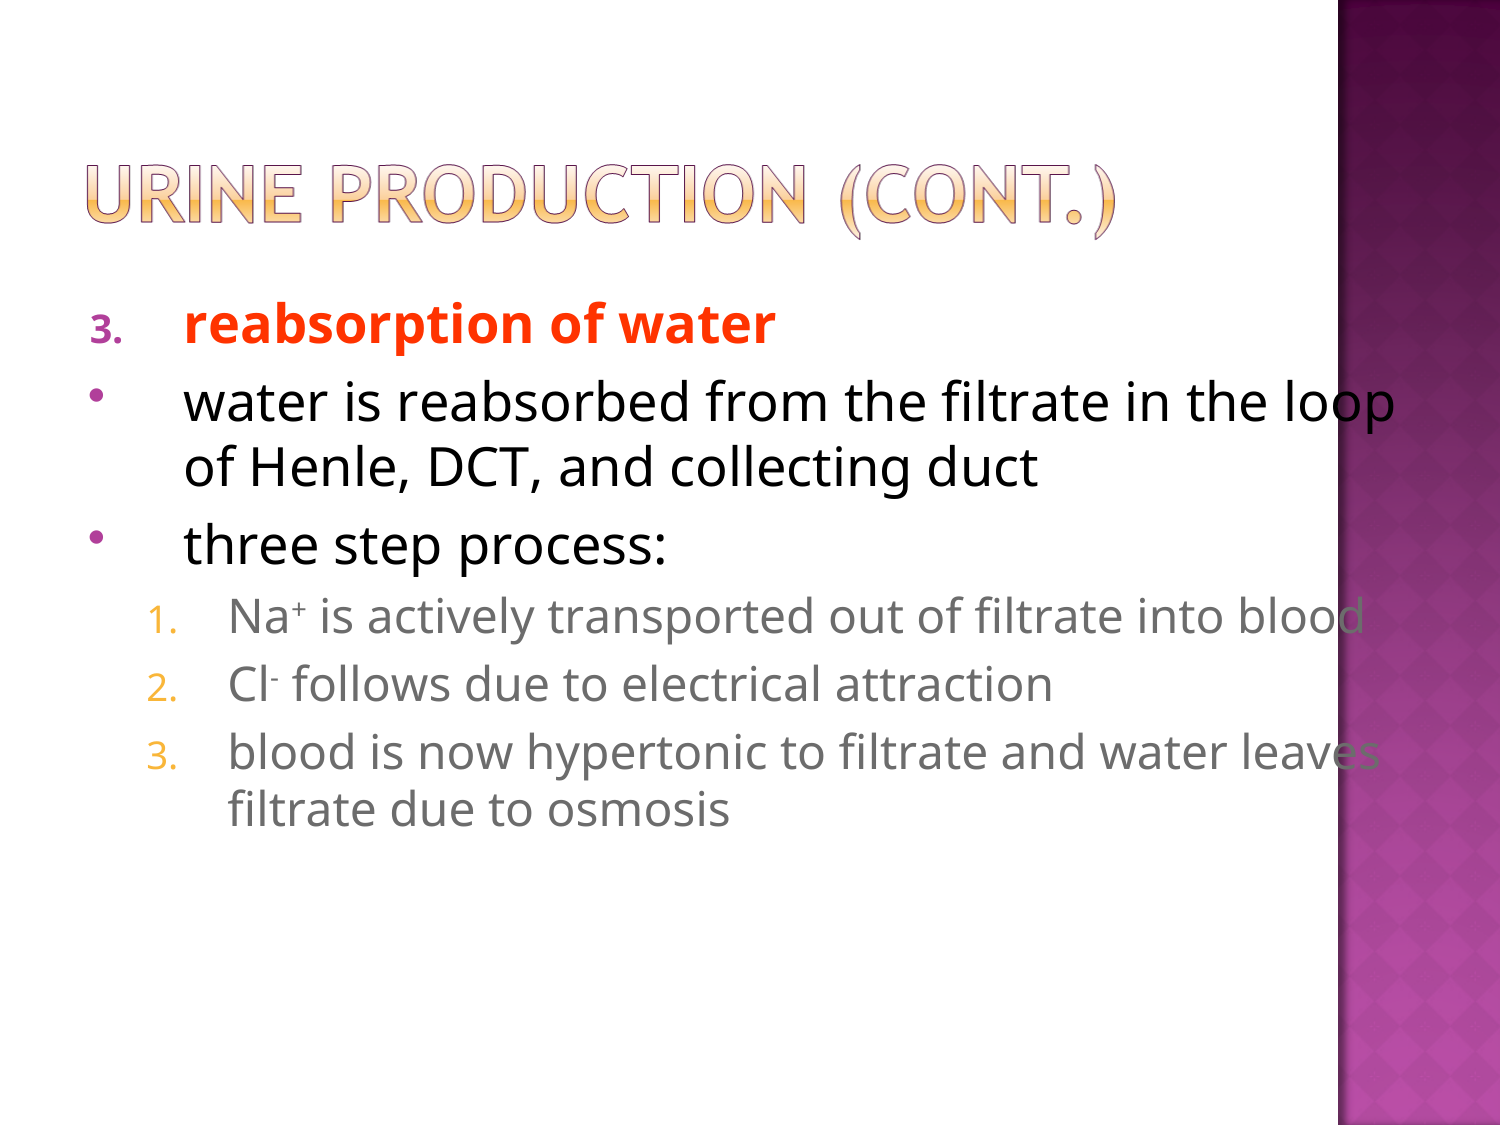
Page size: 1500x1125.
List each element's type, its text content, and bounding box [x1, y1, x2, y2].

list reabsorption of water water is reabsorbed from the filtrate in the loop of Henle, DCT, and collecting duct three step process: Na+ is actively transported out of filtrate into blood Cl- follows due to electrical attraction blood is now hypertonic to filtrate and water leaves filtrate due to osmosis [75, 281, 1426, 1075]
picture [1337, 0, 1500, 1125]
text_box [34, 52, 1265, 241]
